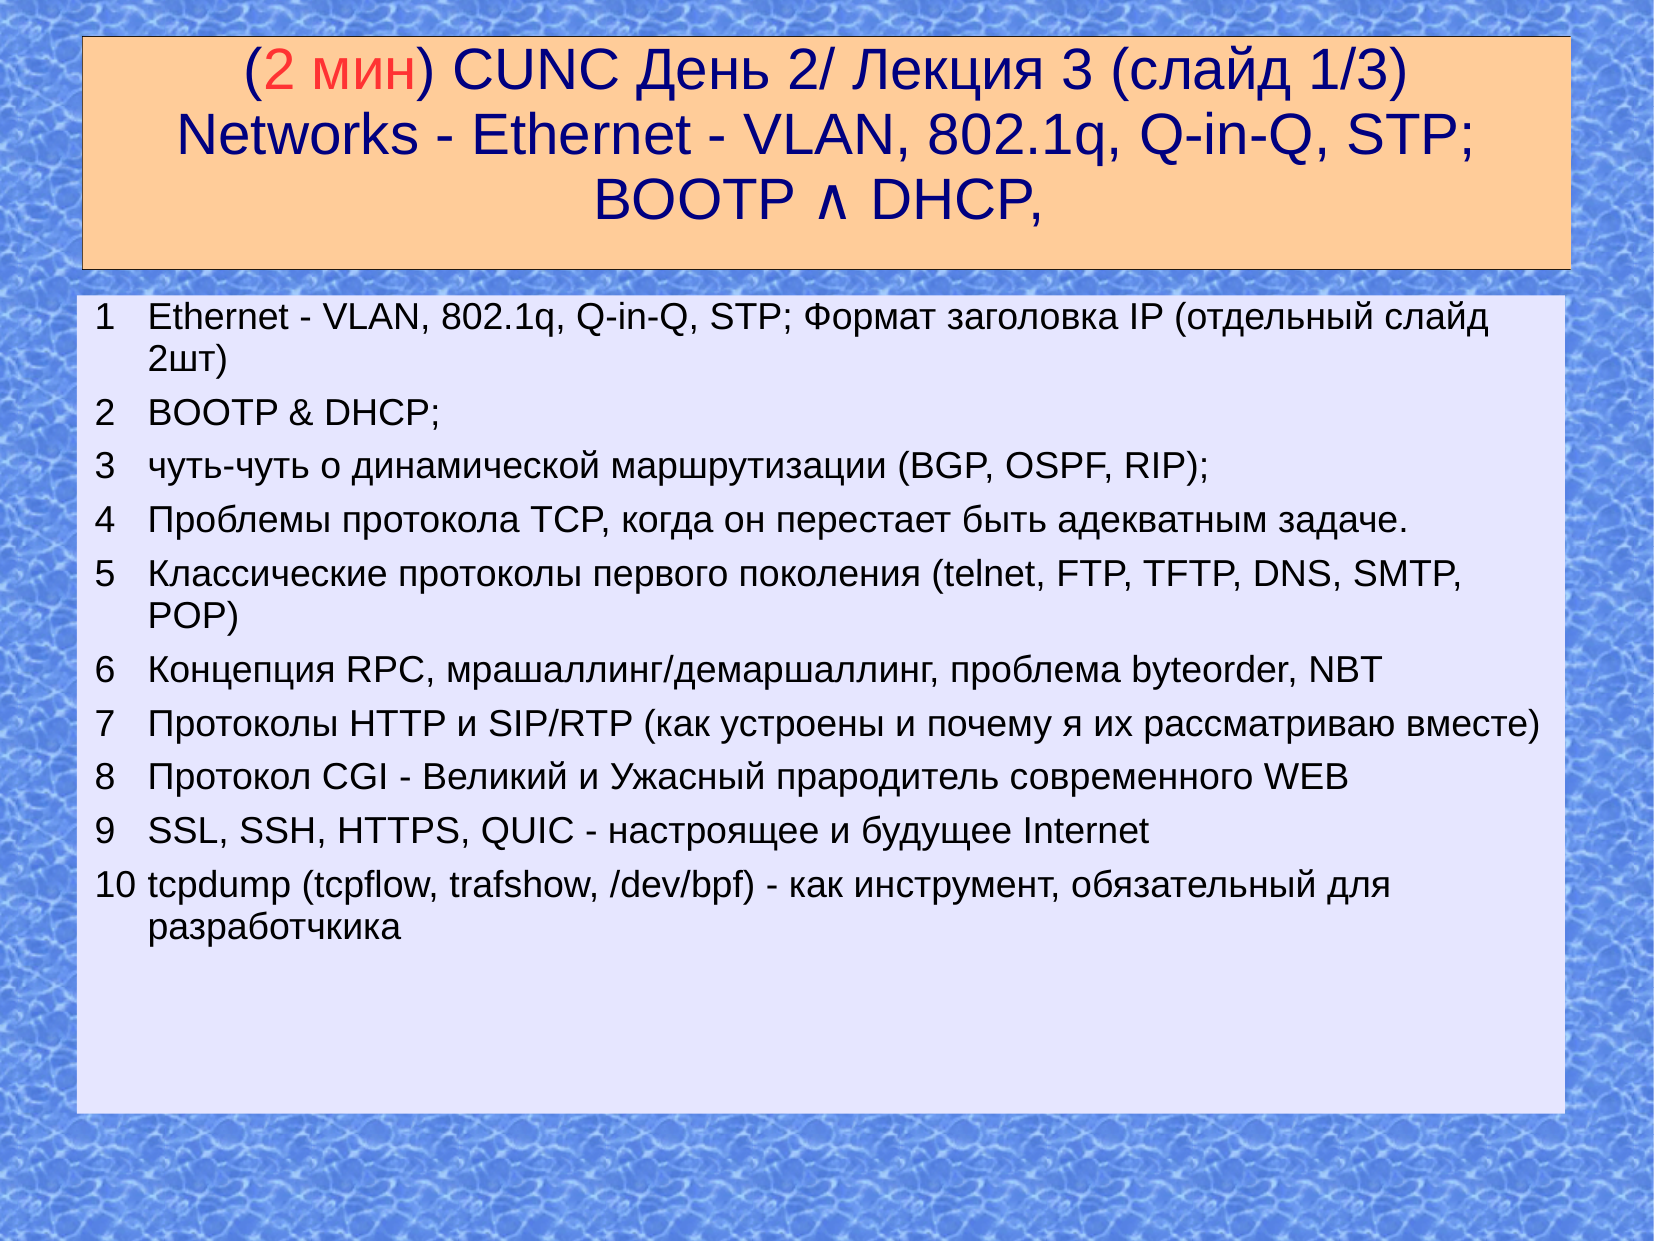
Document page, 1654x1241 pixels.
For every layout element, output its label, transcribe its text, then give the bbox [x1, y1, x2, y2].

title (2 мин) CUNC День 2/ Лекция 3 (слайд 1/3) Networks - Ethernet - VLAN, 802.1q, Q-in-Q, STP; BOOTP ∧ DHCP, [82, 36, 1571, 270]
list Ethernet - VLAN, 802.1q, Q-in-Q, STP; Формат заголовка IP (отдельный слайд 2шт) BOOTP & DHCP; чуть-чуть о динамической маршрутизации (BGP, OSPF, RIP); Проблемы протокола TCP, когда он перестает быть адекватным задаче. Классические протоколы первого поколения (telnet, FTP, TFTP, DNS, SMTP, POP) Концепция RPC, мрашаллинг/демаршаллинг, проблема byteorder, NBT Протоколы HTTP и SIP/RTP (как устроены и почему я их рассматриваю вместе) Протокол CGI - Великий и Ужасный прародитель современного WEB SSL, SSH, HTTPS, QUIC - настроящее и будущее Internet tcpdump (tcpflow, trafshow, /dev/bpf) - как инструмент, обязательный для разработчкика [76, 295, 1565, 1114]
picture [0, 0, 1654, 1241]
